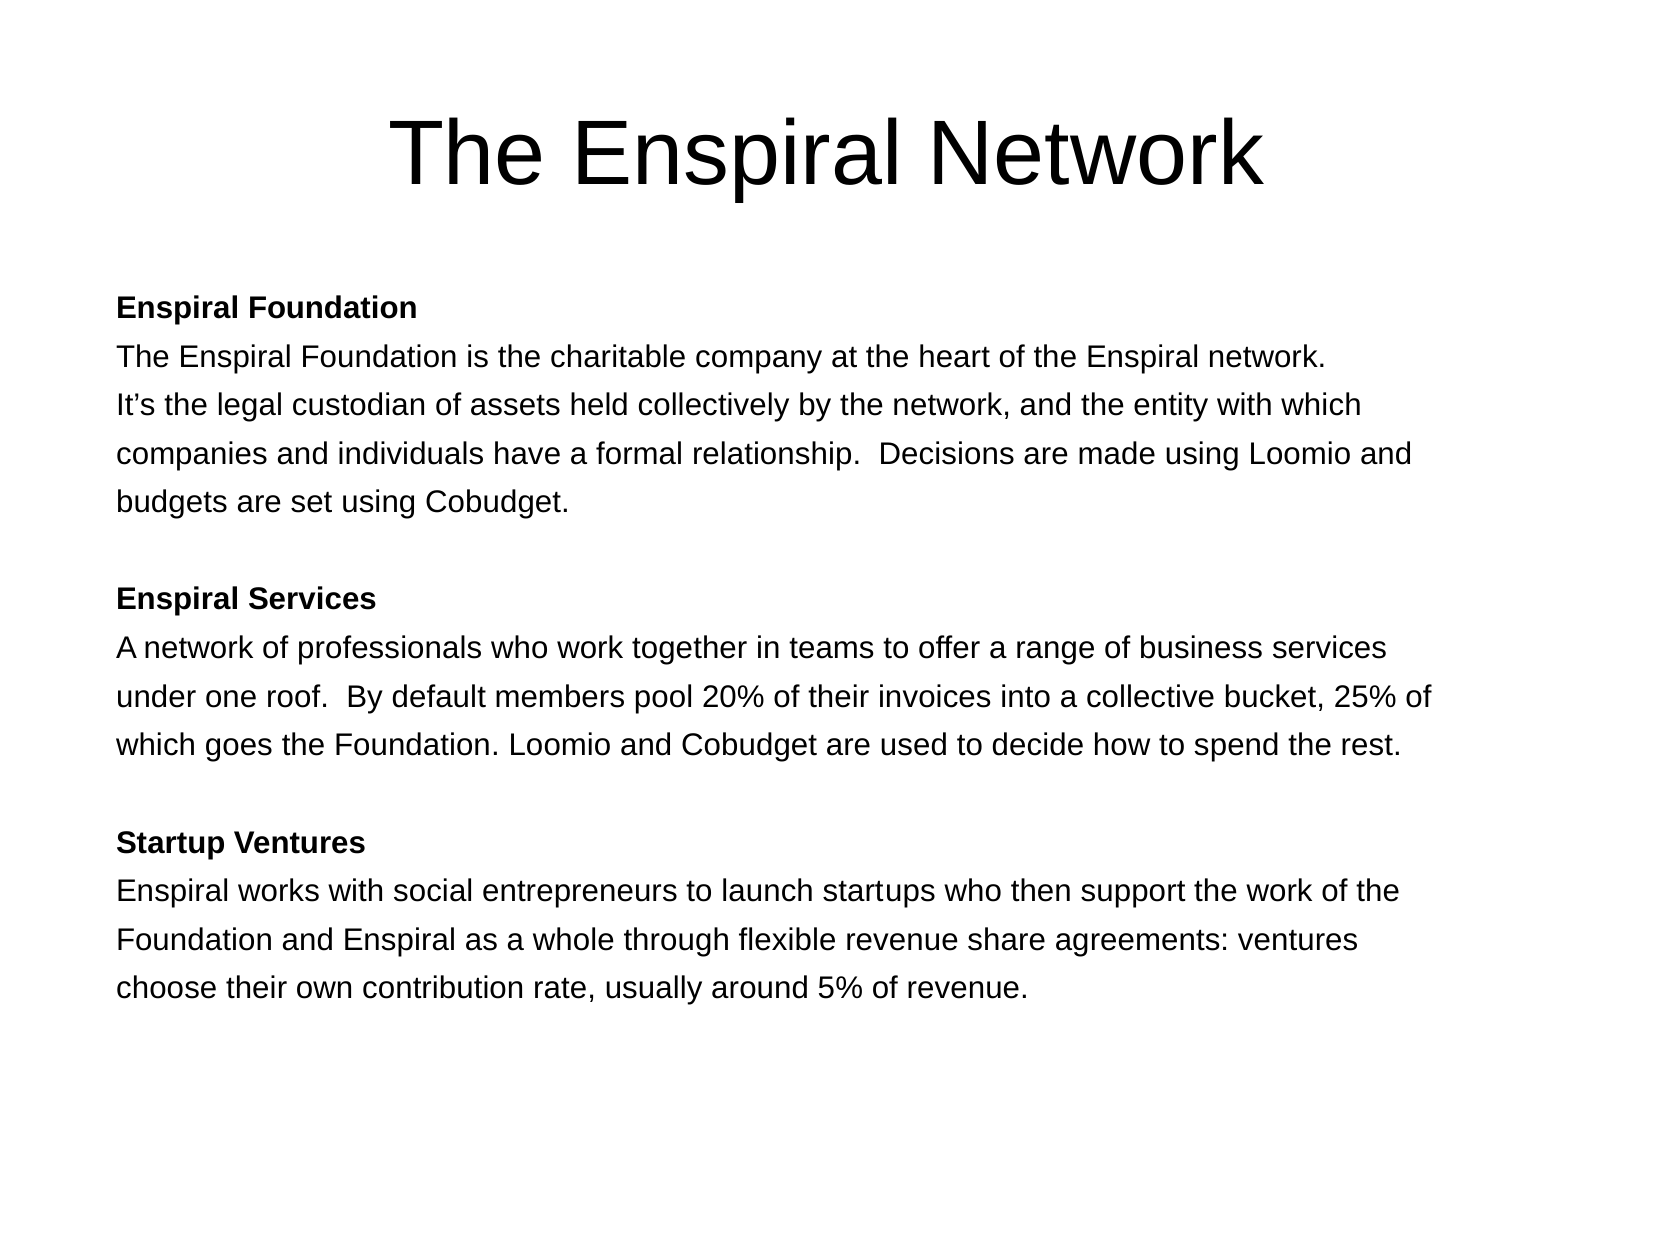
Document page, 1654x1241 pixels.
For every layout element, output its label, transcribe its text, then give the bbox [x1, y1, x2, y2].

list Enspiral Foundation The Enspiral Foundation is the charitable company at the heart of the Enspiral network. It’s the legal custodian of assets held collectively by the network, and the entity with which companies and individuals have a formal relationship. Decisions are made using Loomio and budgets are set using Cobudget. Enspiral Services A network of professionals who work together in teams to offer a range of business services under one roof. By default members pool 20% of their invoices into a collective bucket, 25% of which goes the Foundation. Loomio and Cobudget are used to decide how to spend the rest. Startup Ventures Enspiral works with social entrepreneurs to launch start­ups who then support the work of the Foundation and Enspiral as a whole through flexible revenue share agreements: ventures choose their own contribution rate, usually around 5% of revenue. [82, 290, 1571, 1010]
title The Enspiral Network [82, 49, 1571, 257]
